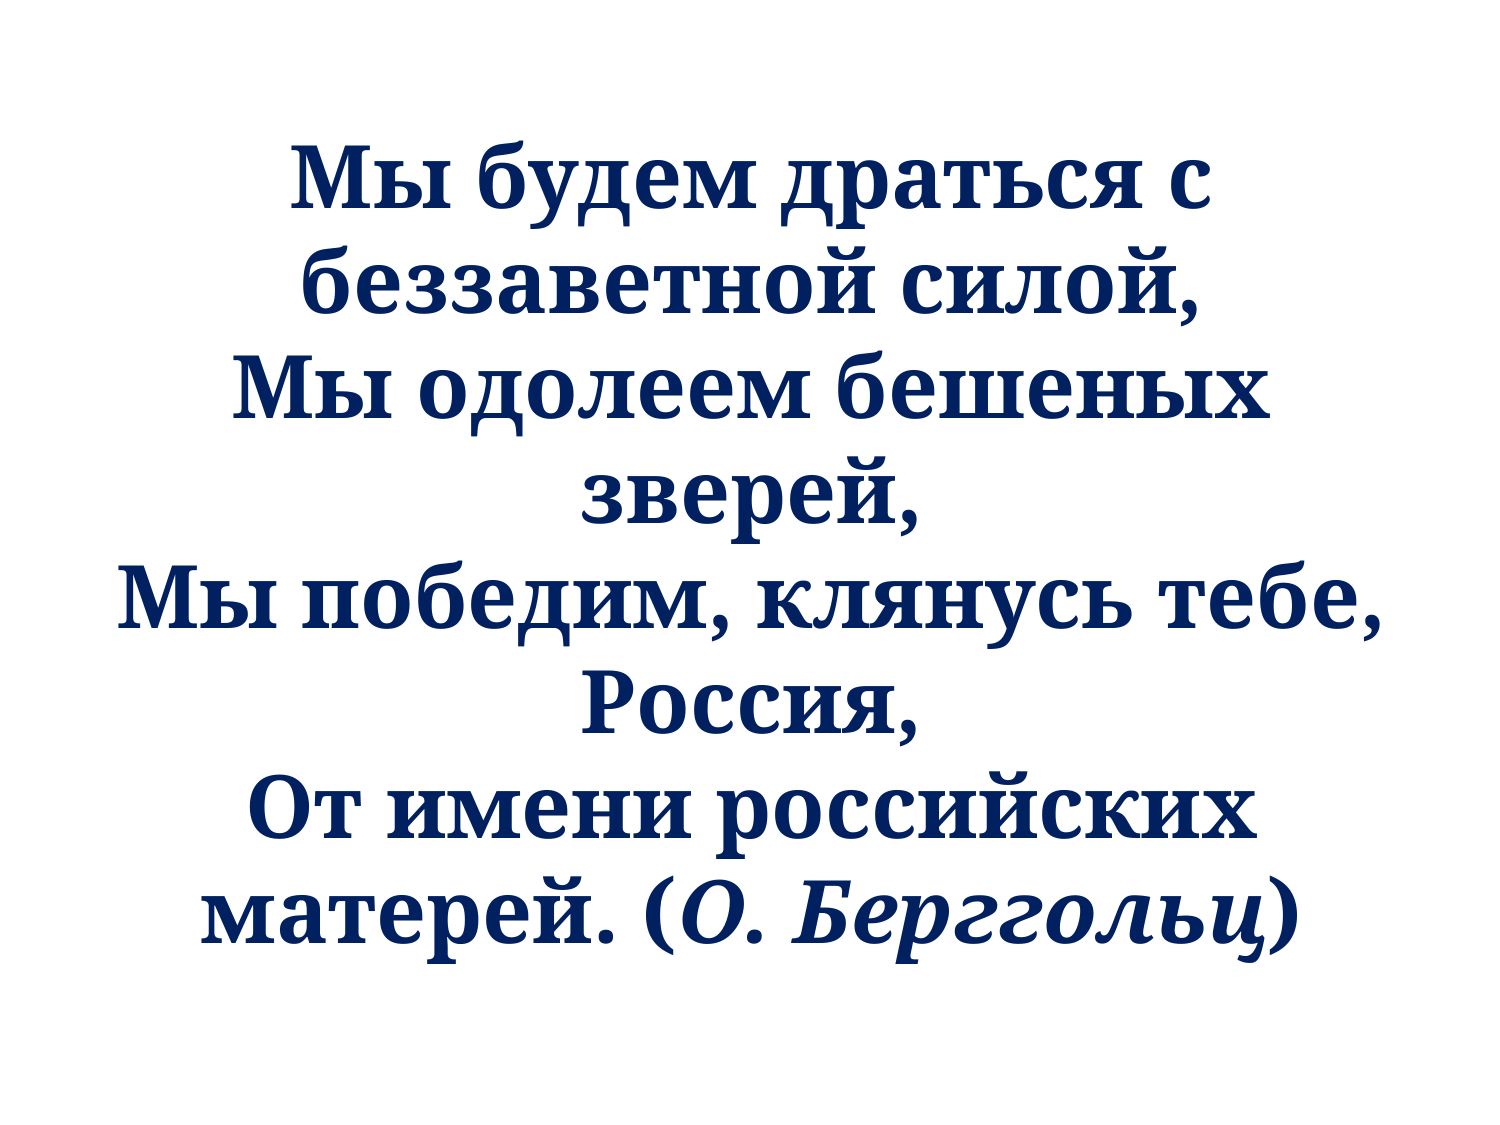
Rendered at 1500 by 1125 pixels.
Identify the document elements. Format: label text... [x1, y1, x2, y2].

title Мы будем драться с беззаветной силой, Мы одолеем бешеных зверей, Мы победим, клянусь тебе, Россия, От имени российских матерей. (О. Берггольц) [76, 113, 1427, 870]
